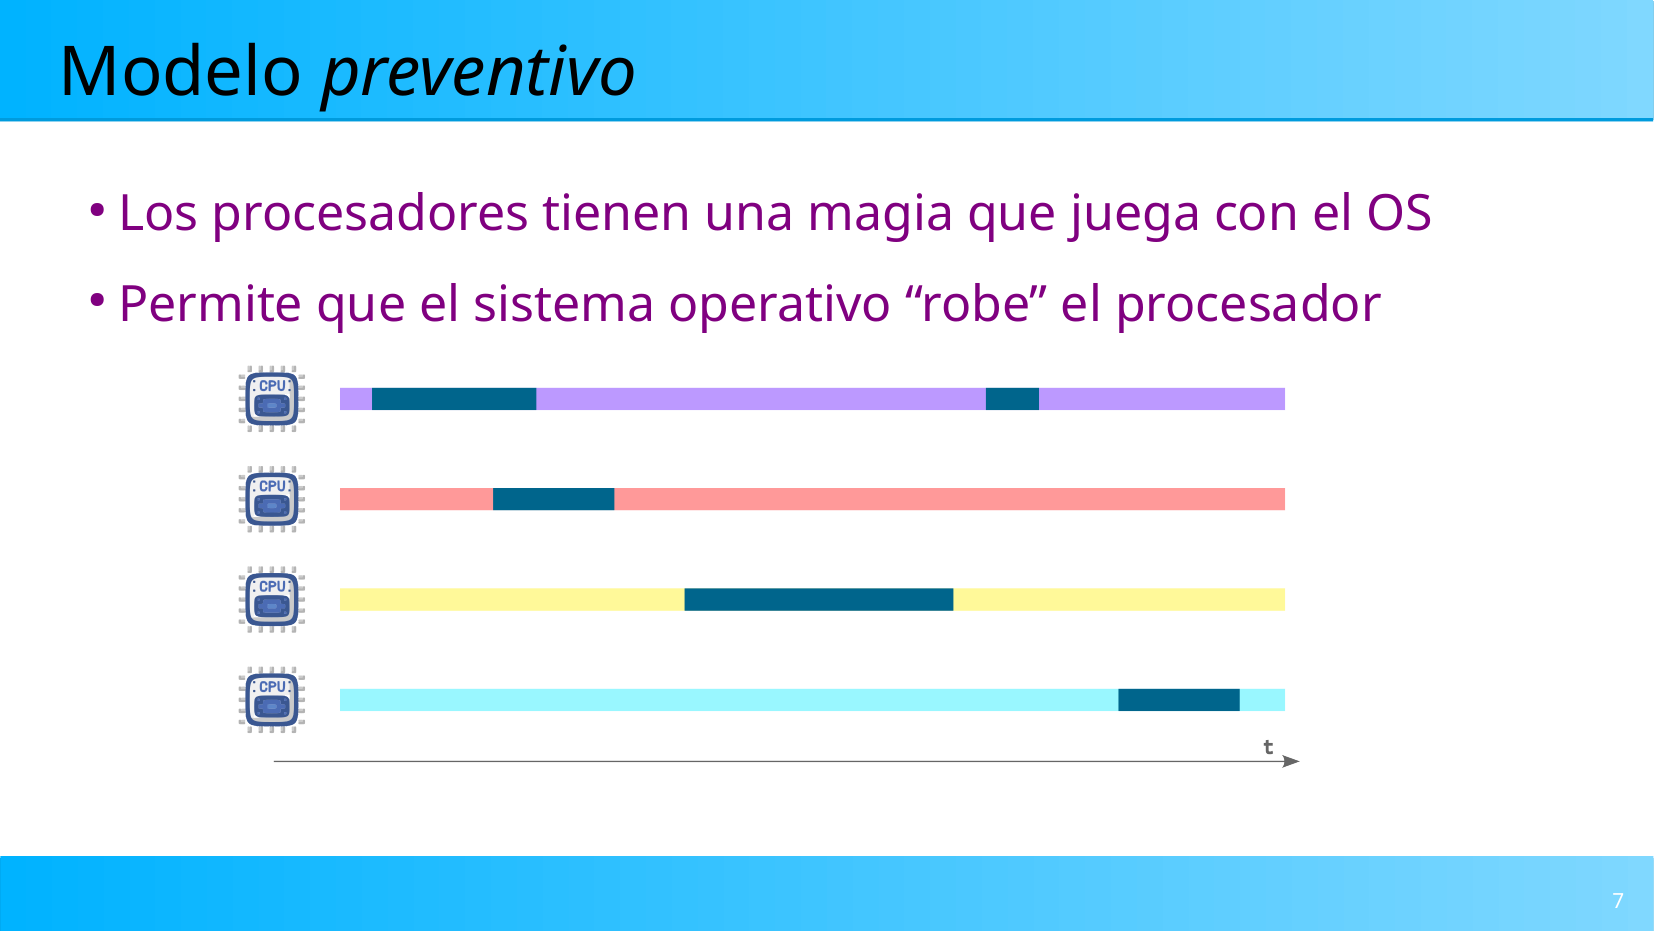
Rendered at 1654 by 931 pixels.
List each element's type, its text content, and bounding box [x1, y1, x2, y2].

title Modelo preventivo [59, 29, 1595, 108]
picture [236, 363, 1300, 768]
list Los procesadores tienen una magia que juega con el OS Permite que el sistema operativo “robe” el procesador [59, 177, 1595, 768]
